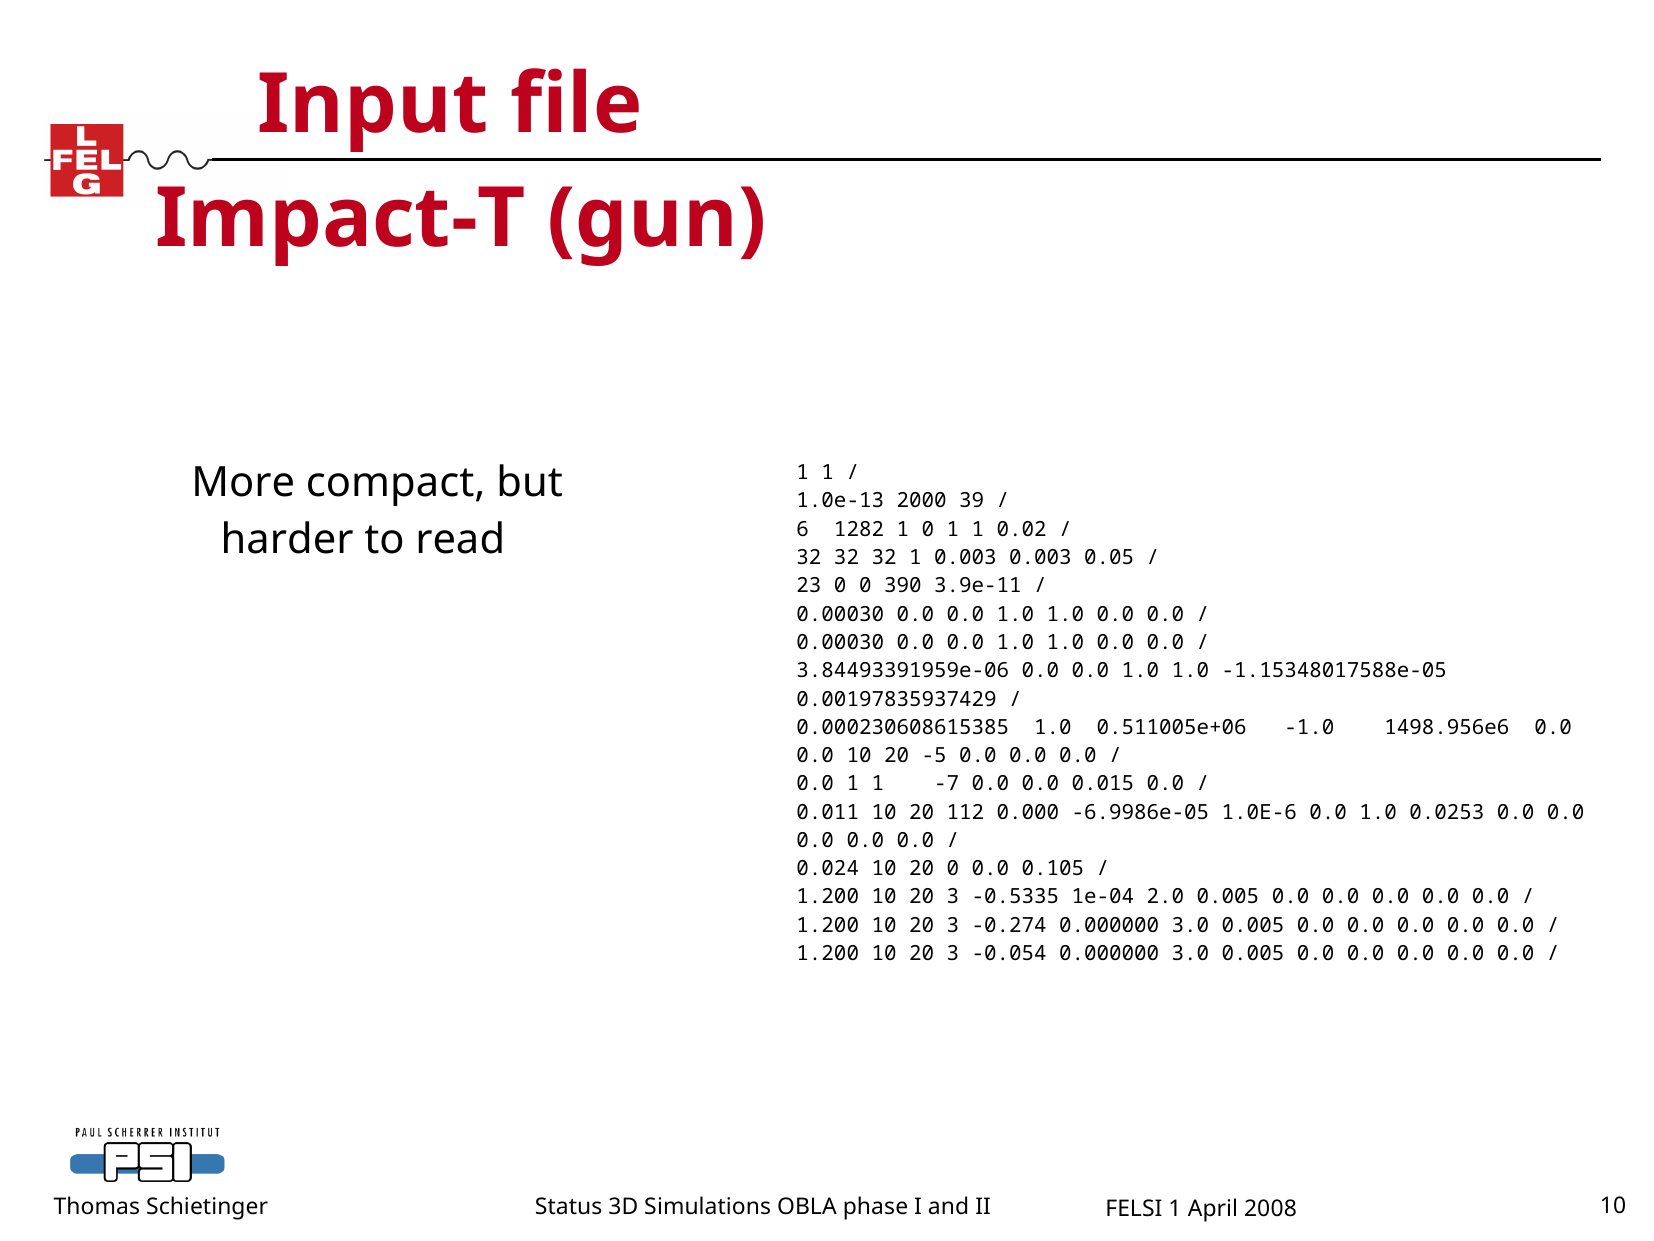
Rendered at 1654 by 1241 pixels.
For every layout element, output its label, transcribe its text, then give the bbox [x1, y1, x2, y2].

picture [42, 118, 101, 202]
title Input file Impact-T (gun) [101, 60, 822, 255]
list More compact, but harder to read [167, 451, 667, 596]
picture [61, 1115, 235, 1190]
text_box 1 1 / 1.0e-13 2000 39 / 6 1282 1 0 1 1 0.02 / 32 32 32 1 0.003 0.003 0.05 / 23 0 0 390 3.9e-11 / 0.00030 0.0 0.0 1.0 1.0 0.0 0.0 / 0.00030 0.0 0.0 1.0 1.0 0.0 0.0 / 3.84493391959e-06 0.0 0.0 1.0 1.0 -1.15348017588e-05 0.00197835937429 / 0.000230608615385 1.0 0.511005e+06 -1.0 1498.956e6 0.0 0.0 10 20 -5 0.0 0.0 0.0 / 0.0 1 1 -7 0.0 0.0 0.015 0.0 / 0.011 10 20 112 0.000 -6.9986e-05 1.0E-6 0.0 1.0 0.0253 0.0 0.0 0.0 0.0 0.0 / 0.024 10 20 0 0.0 0.105 / 1.200 10 20 3 -0.5335 1e-04 2.0 0.005 0.0 0.0 0.0 0.0 0.0 / 1.200 10 20 3 -0.274 0.000000 3.0 0.005 0.0 0.0 0.0 0.0 0.0 / 1.200 10 20 3 -0.054 0.000000 3.0 0.005 0.0 0.0 0.0 0.0 0.0 / [796, 457, 1610, 895]
